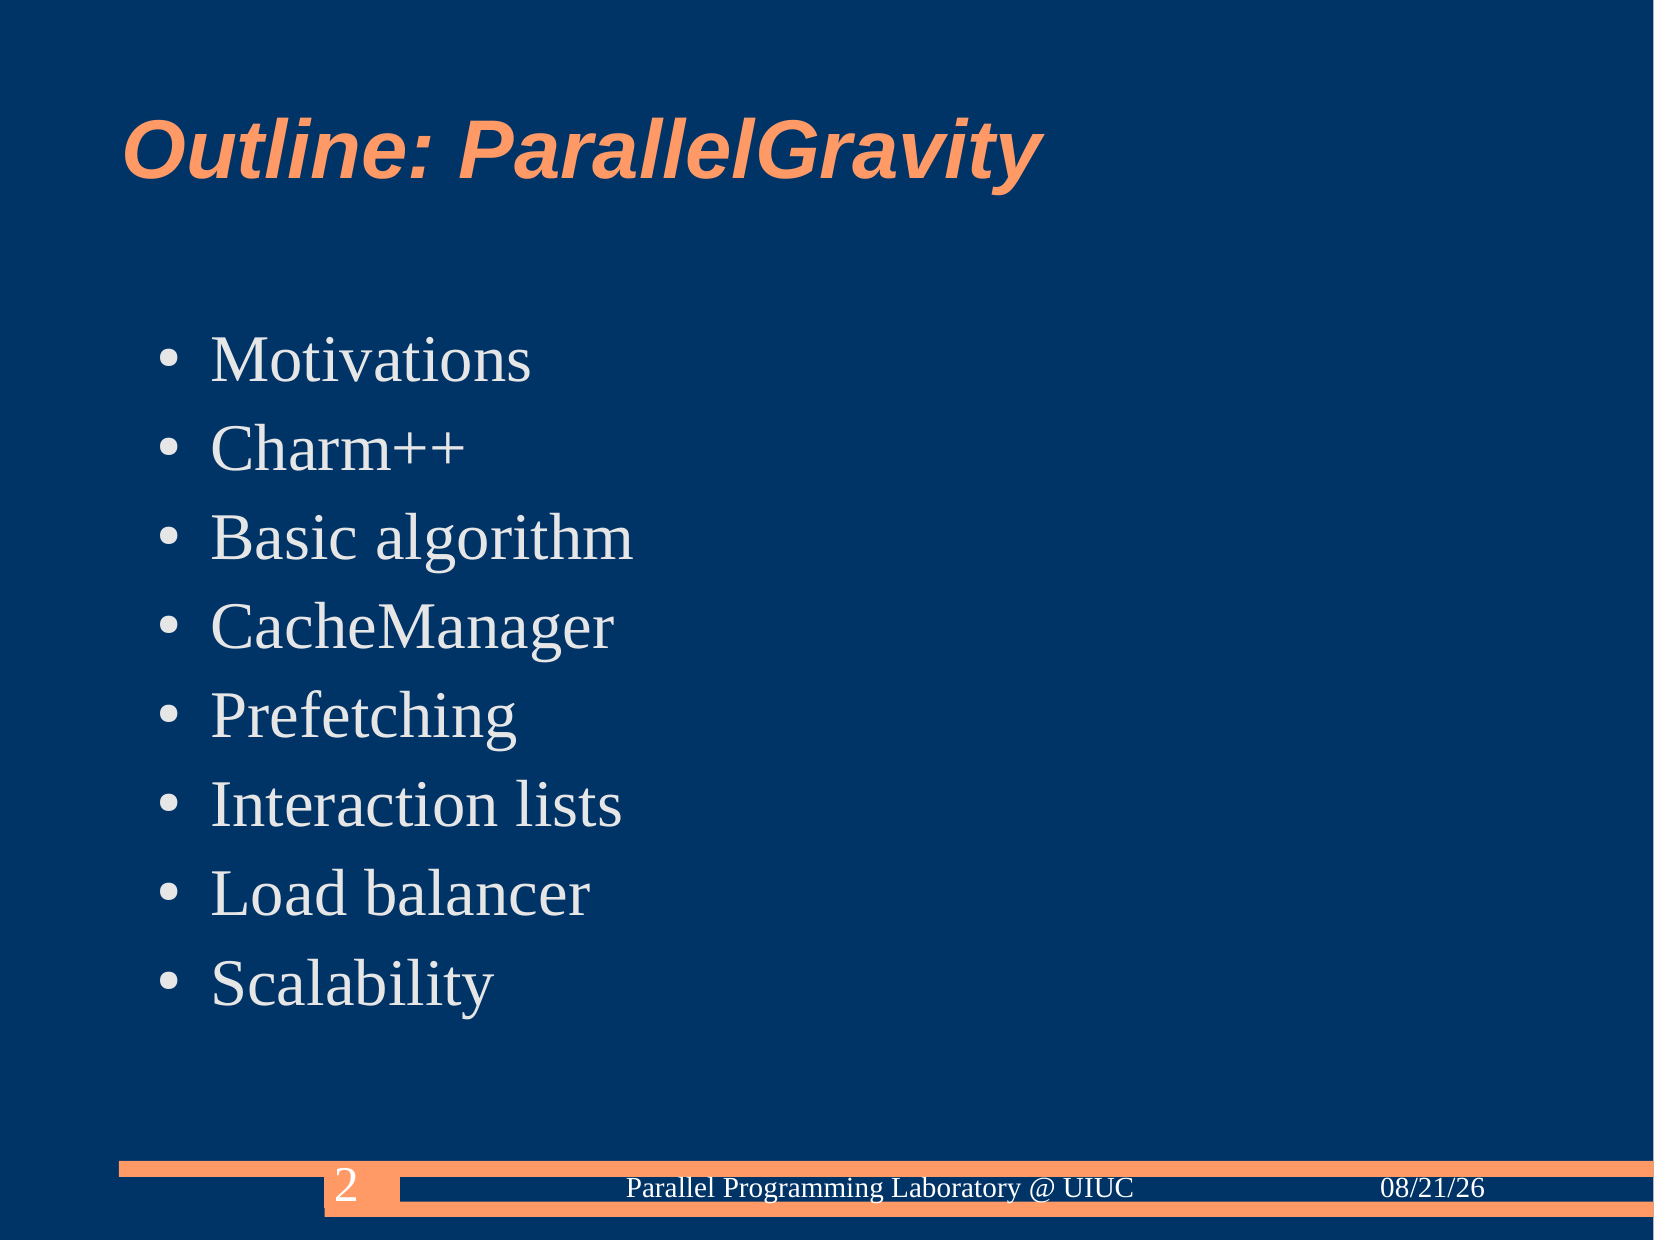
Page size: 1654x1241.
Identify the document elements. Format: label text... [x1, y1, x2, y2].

list Motivations Charm++ Basic algorithm CacheManager Prefetching Interaction lists Load balancer Scalability [121, 322, 1561, 1133]
title Outline: ParallelGravity [121, 46, 1534, 254]
